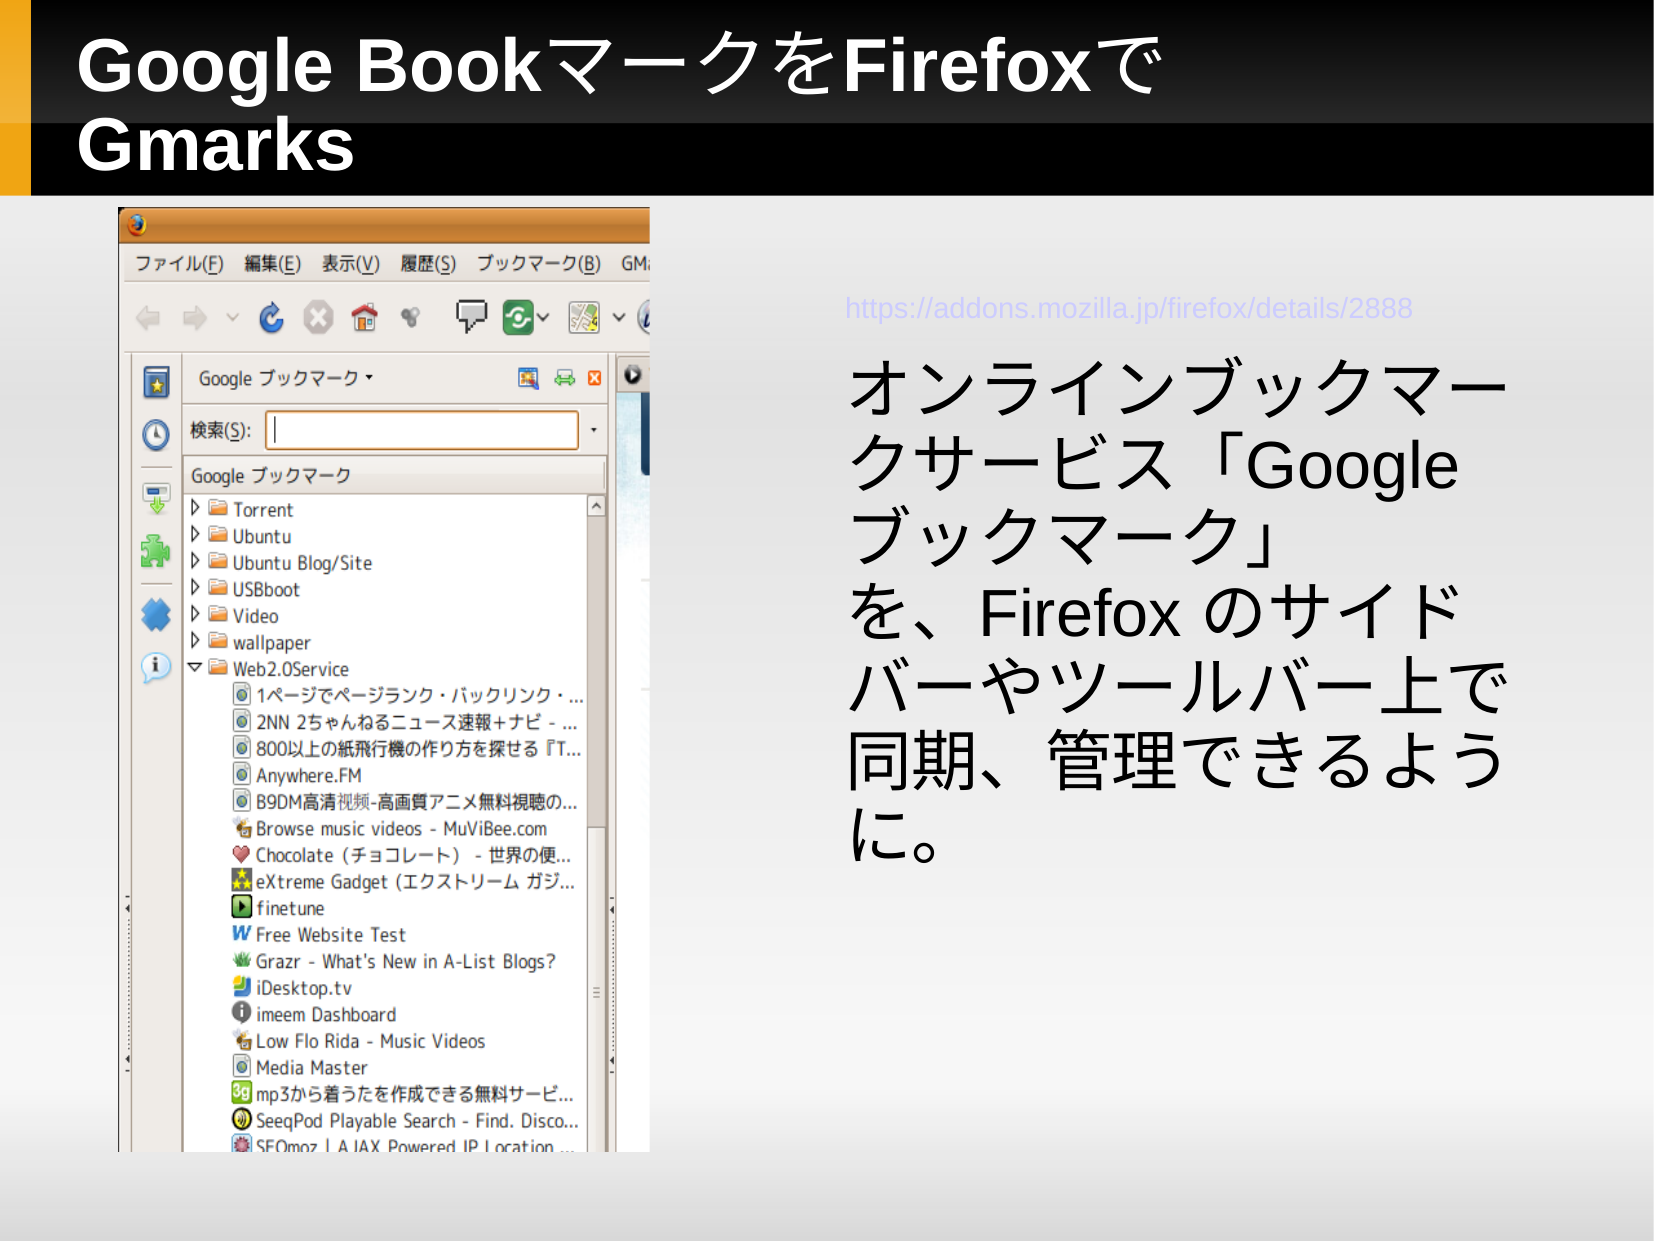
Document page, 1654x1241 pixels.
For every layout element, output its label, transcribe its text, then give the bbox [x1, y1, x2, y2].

text_box https://addons.mozilla.jp/firefox/details/2888 オンラインブックマークサービス「Google ブックマーク」を、Firefox のサイドバーやツールバー上で同期、管理できるように。 [845, 290, 1572, 1148]
title Google BookマークをFirefoxで Gmarks [76, 0, 1565, 208]
picture [0, 0, 1654, 1241]
